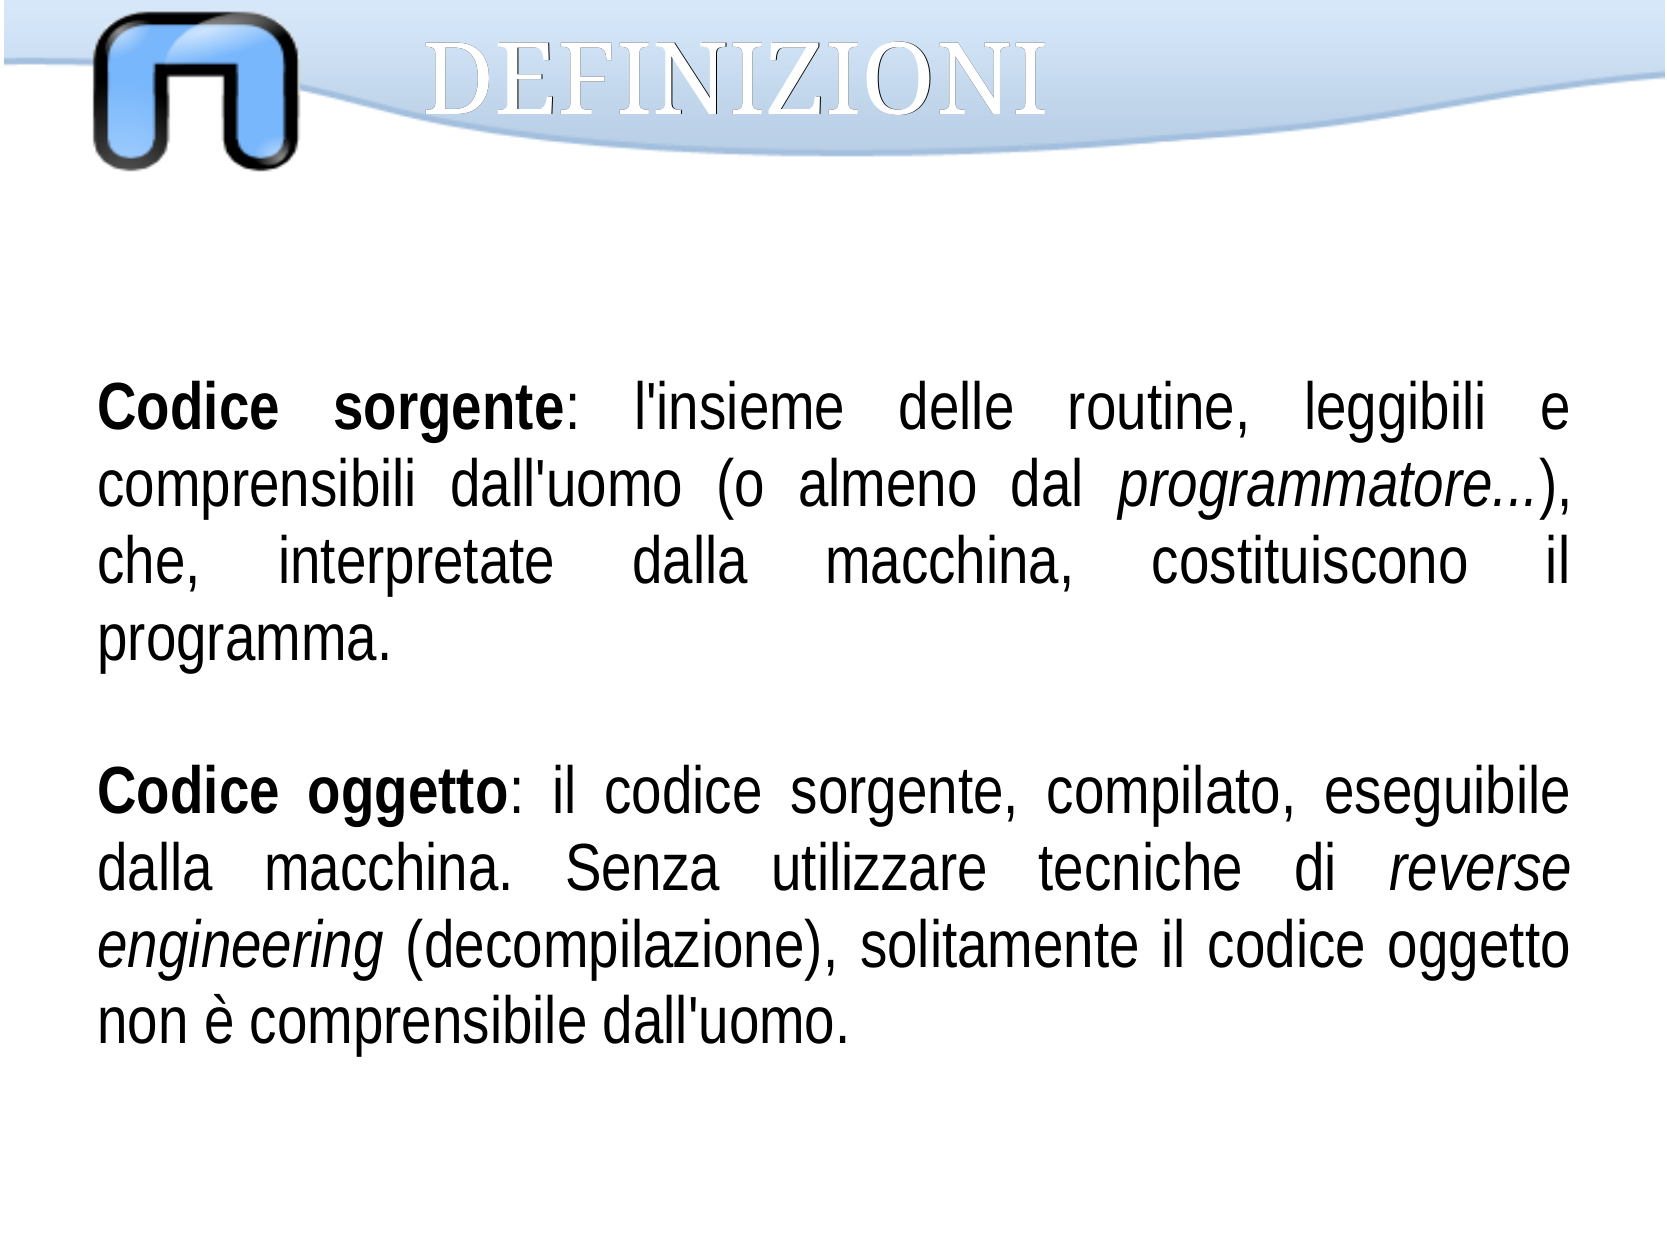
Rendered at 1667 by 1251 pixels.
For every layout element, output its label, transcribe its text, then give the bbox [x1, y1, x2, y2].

text_box DEFINIZIONI [407, 0, 1443, 168]
title Codice sorgente: l'insieme delle routine, leggibili e comprensibili dall'uomo (o almeno dal programmatore...), che, interpretate dalla macchina, costituiscono il programma. Codice oggetto: il codice sorgente, compilato, eseguibile dalla macchina. Senza utilizzare tecniche di reverse engineering (decompilazione), solitamente il codice oggetto non è comprensibile dall'uomo. [97, 209, 1573, 1180]
picture [0, 0, 1667, 1251]
